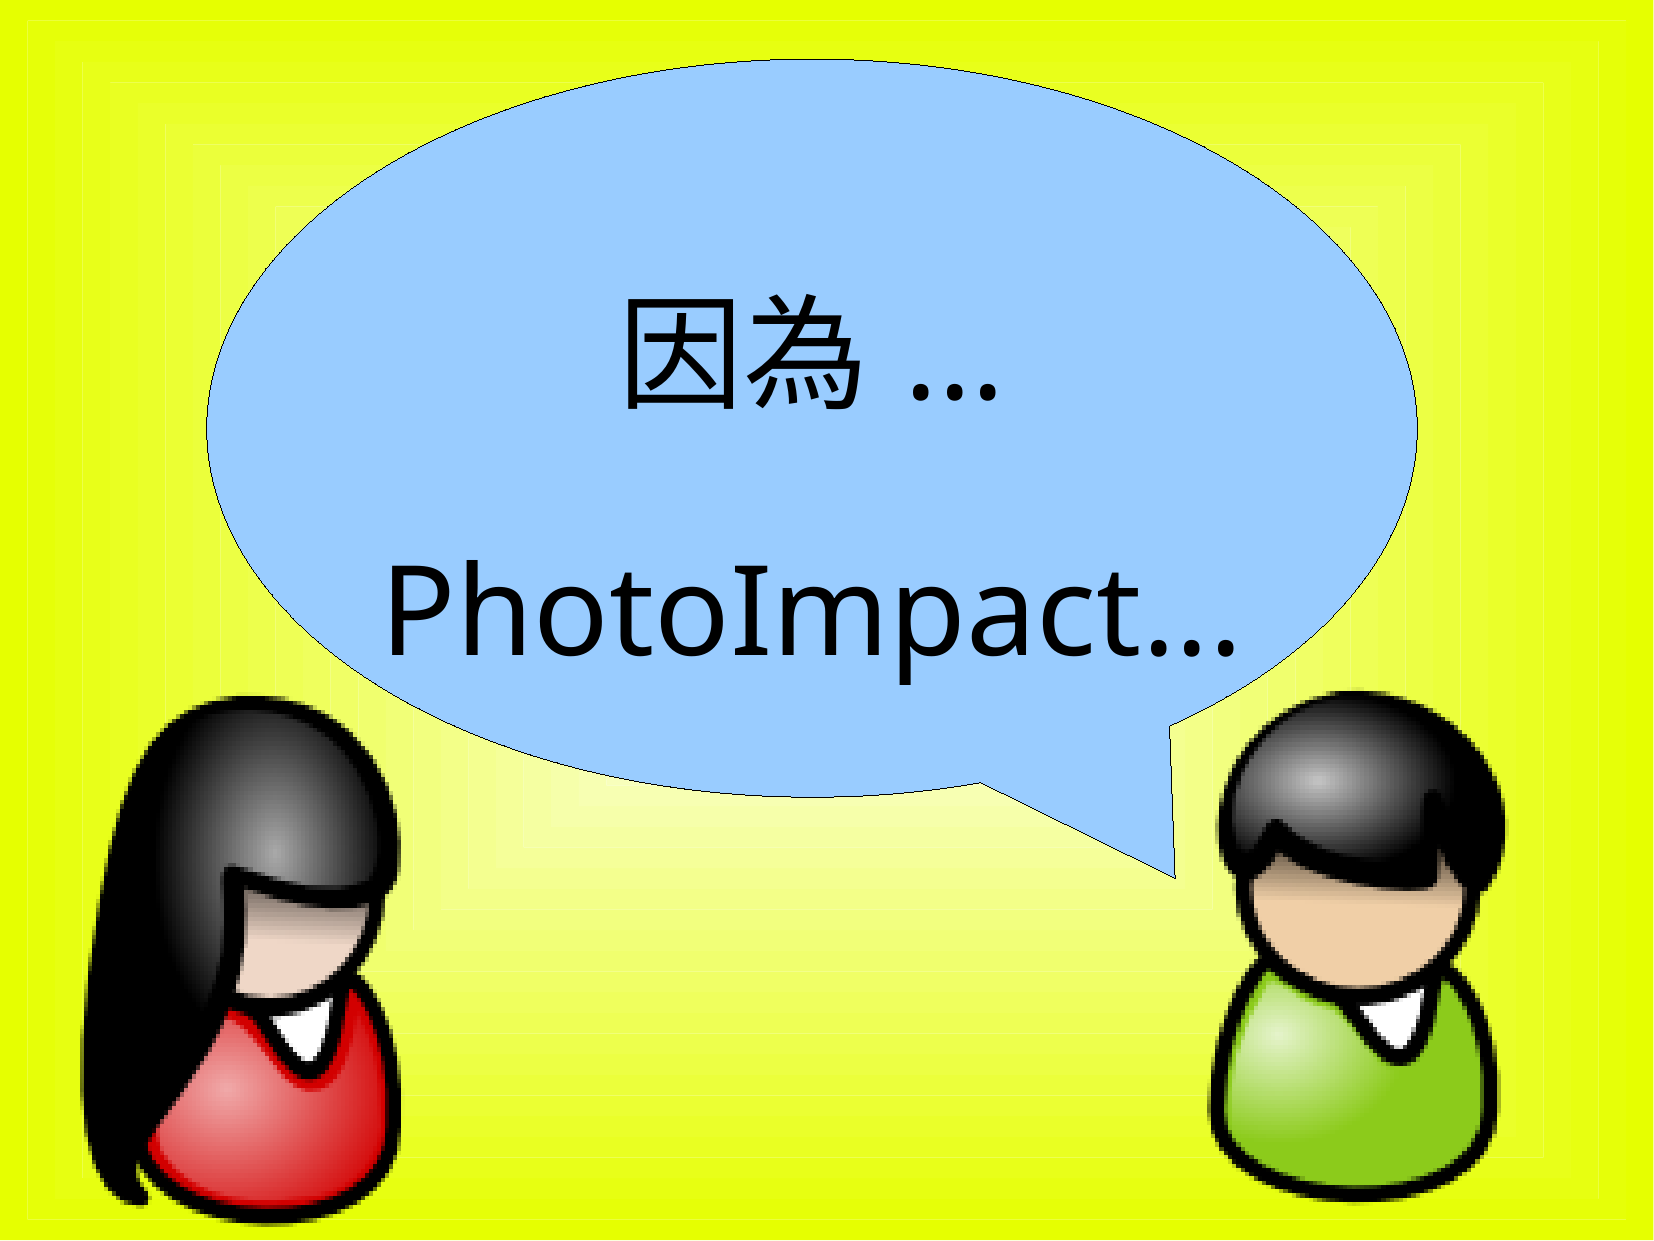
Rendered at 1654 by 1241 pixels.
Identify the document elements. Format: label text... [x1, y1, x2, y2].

picture [1092, 679, 1625, 1211]
text_box 因為... PhotoImpact... [206, 59, 1418, 879]
picture [0, 679, 502, 1241]
